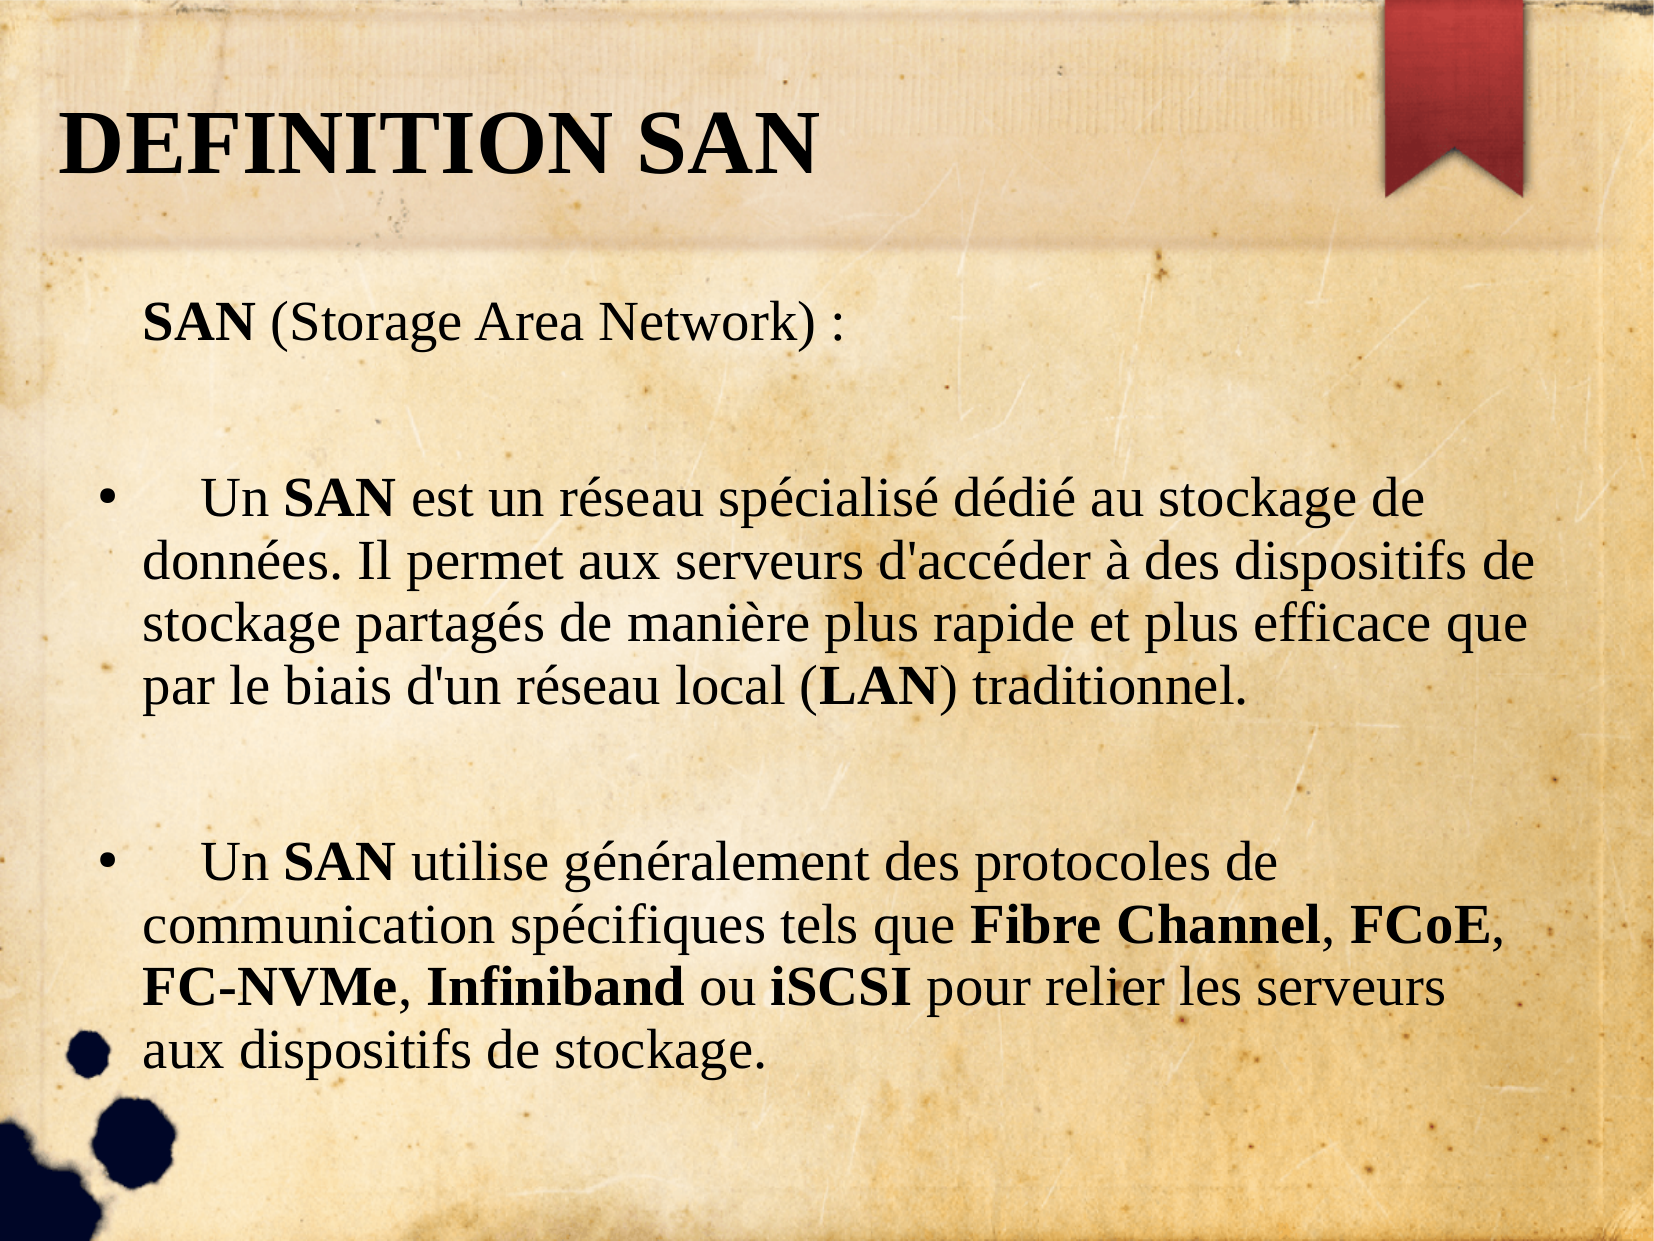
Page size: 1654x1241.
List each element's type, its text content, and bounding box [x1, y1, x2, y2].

title DEFINITION SAN [59, 49, 1323, 237]
list SAN (Storage Area Network) : Un SAN est un réseau spécialisé dédié au stockage de données. Il permet aux serveurs d'accéder à des dispositifs de stockage partagés de manière plus rapide et plus efficace que par le biais d'un réseau local (LAN) traditionnel. Un SAN utilise généralement des protocoles de communication spécifiques tels que Fibre Channel, FCoE, FC-NVMe, Infiniband ou iSCSI pour relier les serveurs aux dispositifs de stockage. [82, 290, 1538, 1093]
picture [0, 0, 1654, 1241]
